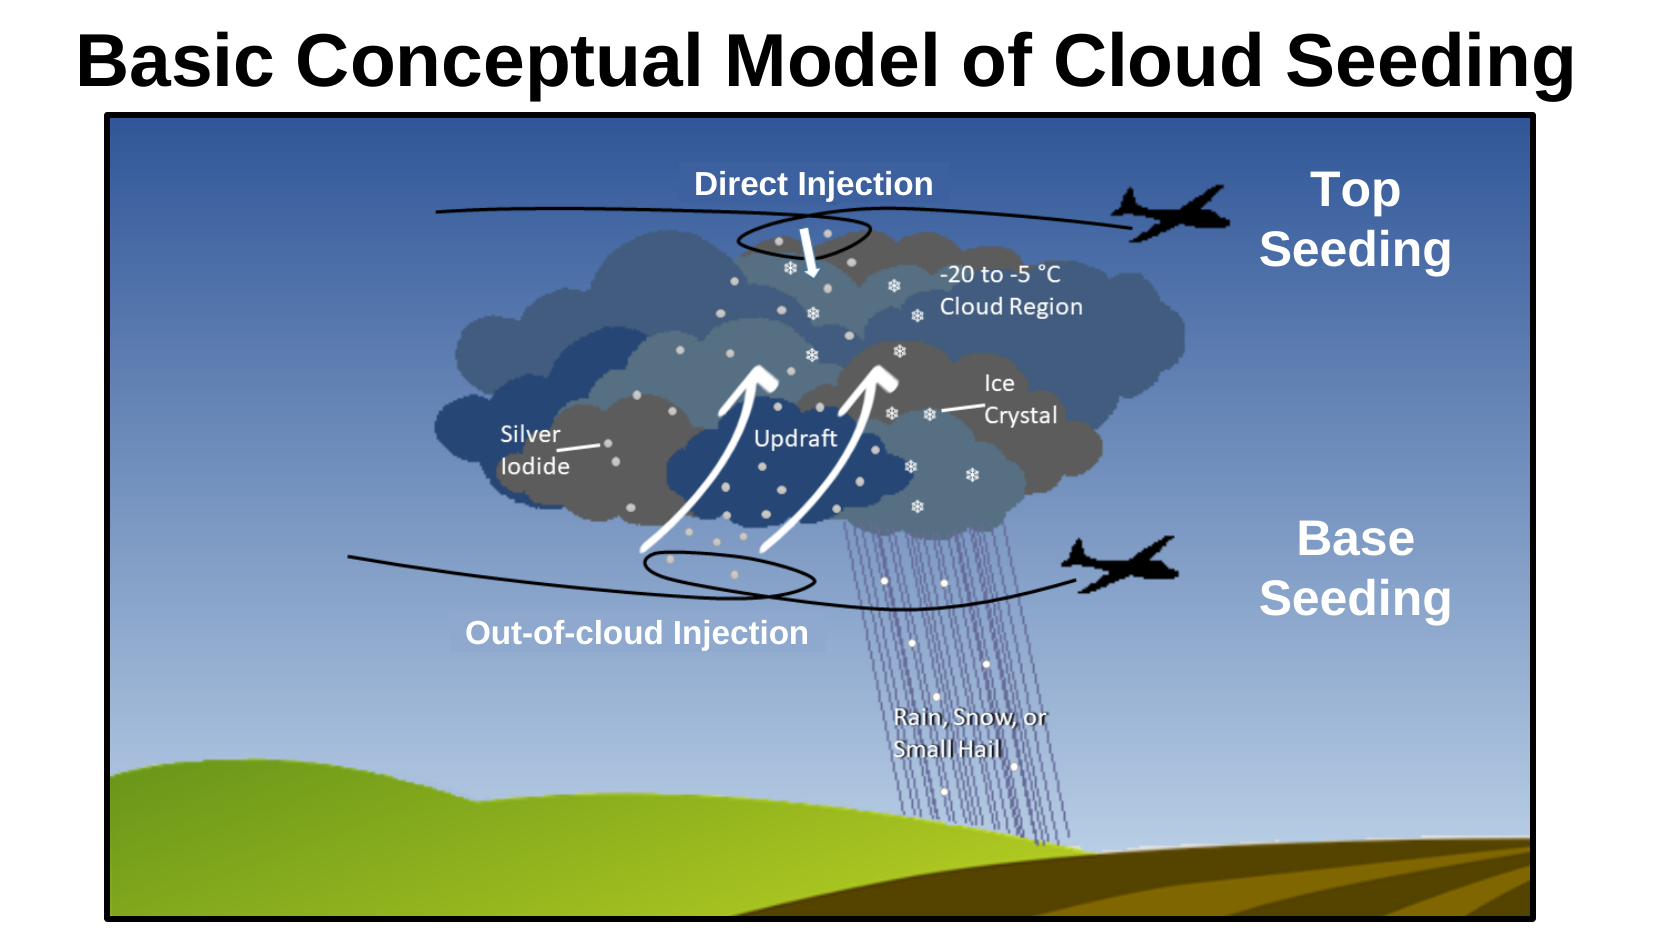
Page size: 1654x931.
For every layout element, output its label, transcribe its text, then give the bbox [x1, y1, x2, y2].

text_box Direct Injection [678, 162, 950, 203]
picture [110, 117, 1530, 916]
text_box Top Seeding [1243, 149, 1469, 284]
title Basic Conceptual Model of Cloud Seeding [0, 9, 1654, 115]
text_box Base Seeding [1243, 497, 1469, 633]
text_box Out-of-cloud Injection [450, 611, 826, 652]
